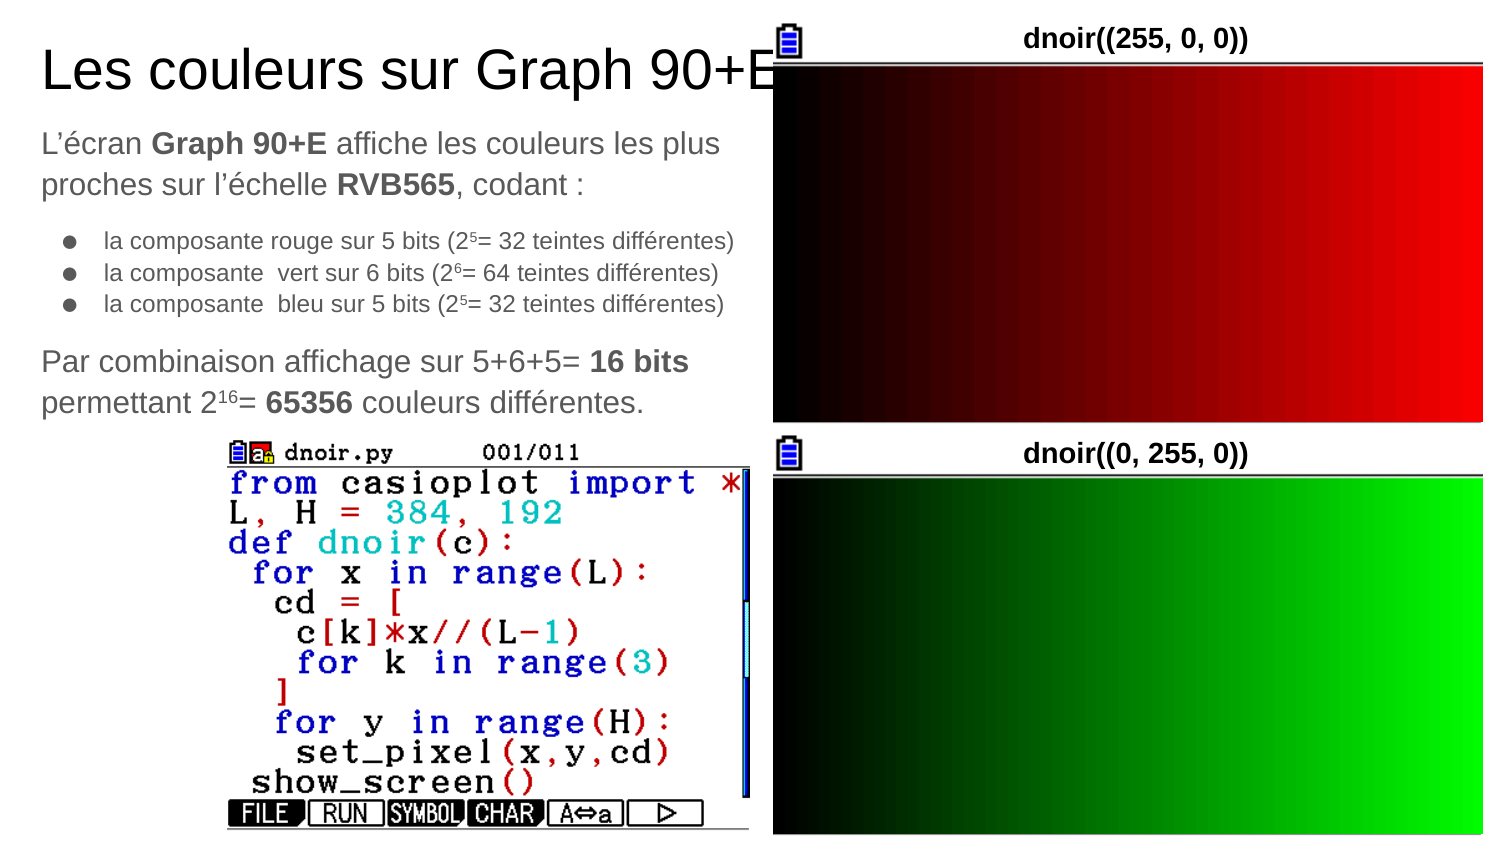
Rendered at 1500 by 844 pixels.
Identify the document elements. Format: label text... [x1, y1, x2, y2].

text_box dnoir((255, 0, 0)) [904, 7, 1368, 83]
picture [773, 434, 1483, 834]
picture [773, 22, 1483, 422]
title Les couleurs sur Graph 90+E [26, 23, 773, 117]
text_box L’écran Graph 90+E affiche les couleurs les plus proches sur l’échelle RVB565, codant : la composante rouge sur 5 bits (25= 32 teintes différentes) la composante vert sur 6 bits (26= 64 teintes différentes) la composante bleu sur 5 bits (25= 32 teintes différentes) Par combinaison affichage sur 5+6+5= 16 bits permettant 216= 65356 couleurs différentes. [26, 106, 750, 438]
text_box dnoir((0, 255, 0)) [904, 422, 1368, 498]
picture [227, 439, 750, 828]
